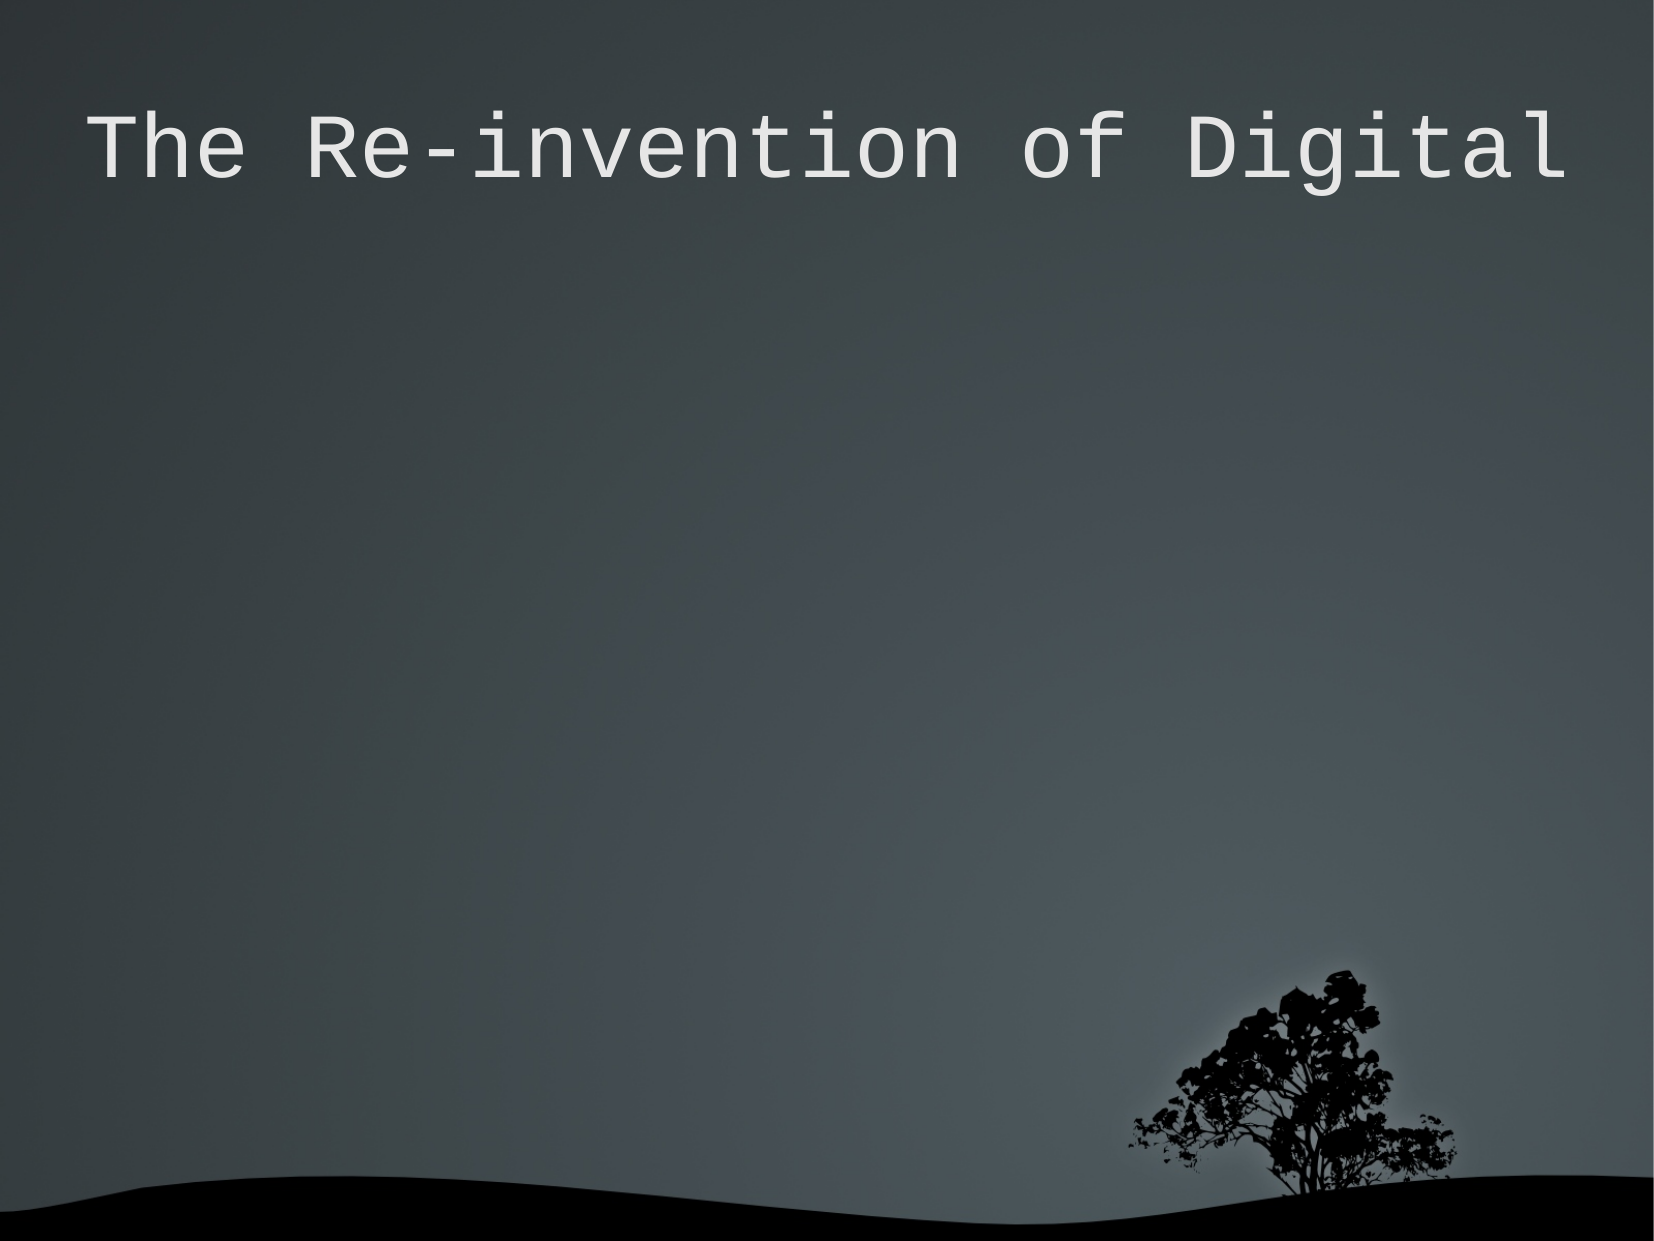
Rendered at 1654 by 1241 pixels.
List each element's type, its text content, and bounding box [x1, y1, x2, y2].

title The Re-invention of Digital [82, 56, 1571, 250]
list [82, 290, 1571, 1094]
picture [0, 0, 1654, 1241]
